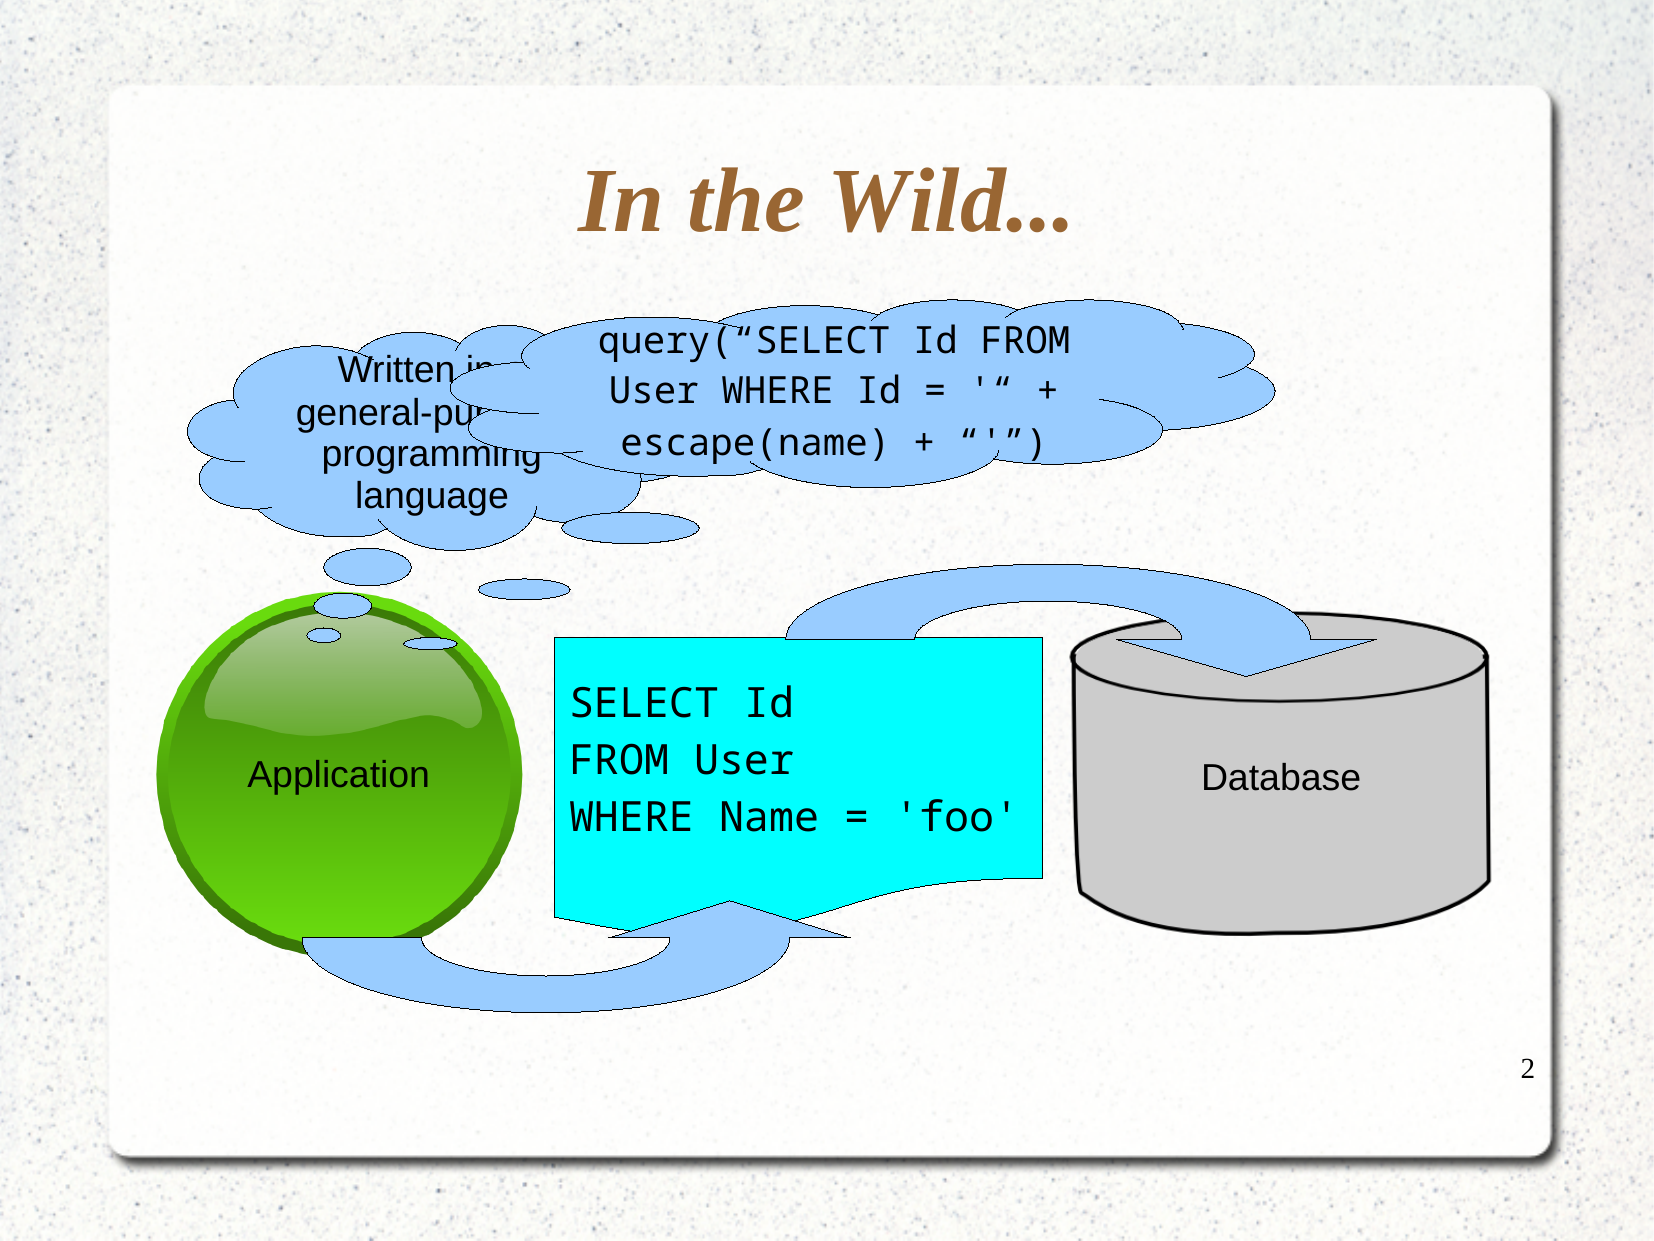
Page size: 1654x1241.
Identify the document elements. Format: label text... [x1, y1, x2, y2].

text_box query(“SELECT Id FROM User WHERE Id = '“ + escape(name) + “'”) [450, 299, 1276, 488]
text_box Written in a general-purpose programming language [187, 325, 670, 551]
text_box SELECT Id FROM User WHERE Name = 'foo' [554, 637, 1043, 931]
text_box [302, 900, 851, 1013]
text_box query(“SELECT Id FROM User WHERE Id = '“ + escape(name) + “'”) [561, 512, 700, 544]
text_box Written in a general-purpose programming language [313, 593, 372, 619]
picture [0, 0, 1654, 1241]
title In the Wild... [118, 96, 1536, 304]
text_box Written in a general-purpose programming language [323, 548, 412, 586]
text_box [785, 564, 1377, 677]
text_box query(“SELECT Id FROM User WHERE Id = '“ + escape(name) + “'”) [478, 578, 571, 600]
